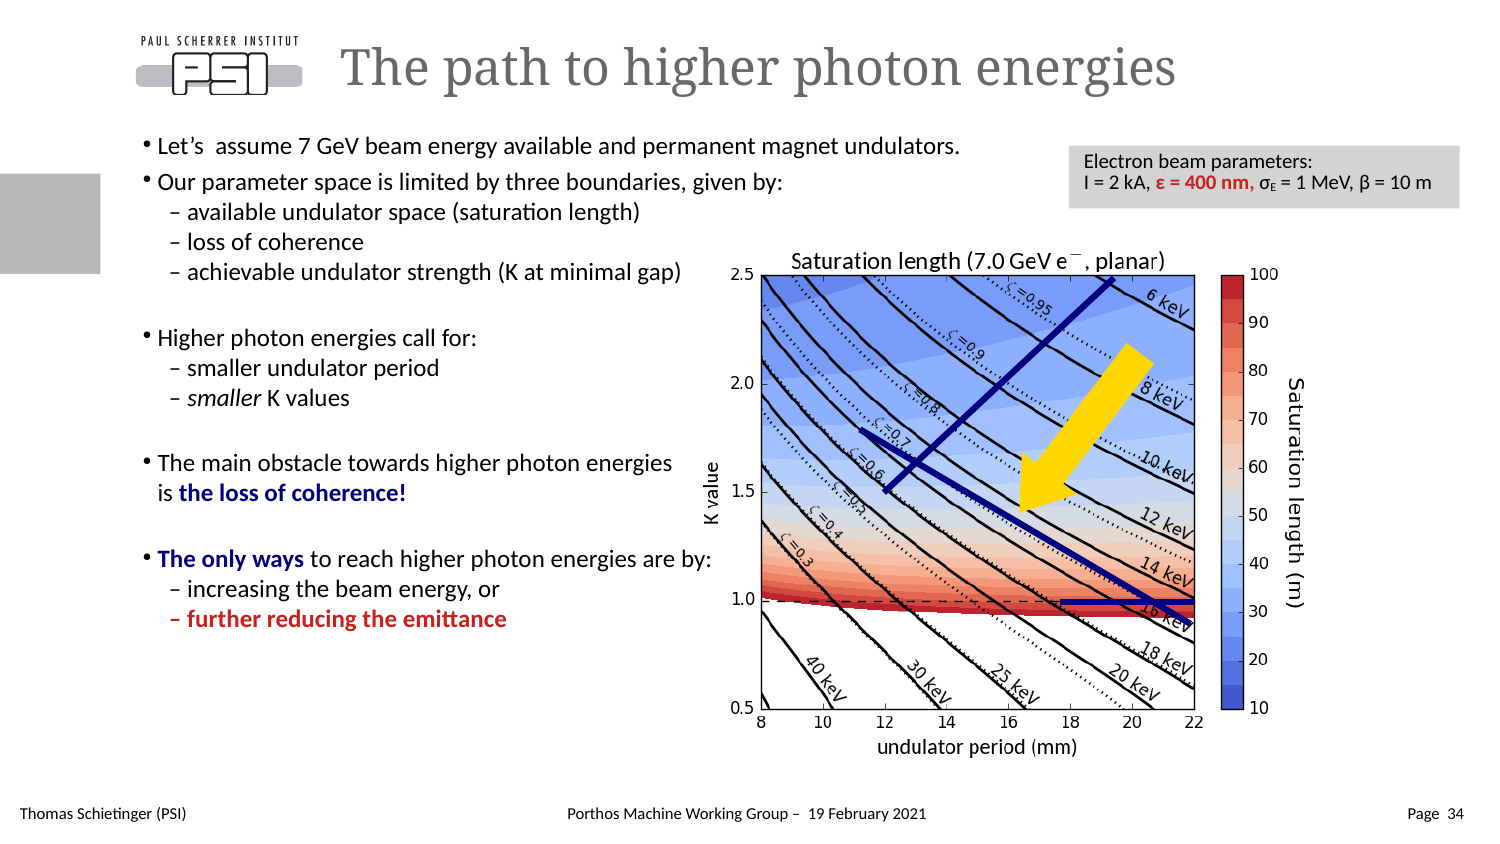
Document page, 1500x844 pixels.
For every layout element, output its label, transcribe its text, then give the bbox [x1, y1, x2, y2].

text_box Electron beam parameters: I = 2 kA, ε = 400 nm, σE = 1 MeV, β = 10 m [1068, 145, 1460, 209]
list Let’s assume 7 GeV beam energy available and permanent magnet undulators. Our parameter space is limited by three boundaries, given by: – available undulator space (saturation length) – loss of coherence – achievable undulator strength (K at minimal gap) Higher photon energies call for: – smaller undulator period – smaller K values The main obstacle towards higher photon energies is the loss of coherence! The only ways to reach higher photon energies are by: – increasing the beam energy, or – further reducing the emittance [135, 129, 1002, 766]
text_box [1019, 342, 1155, 514]
picture [652, 217, 1343, 796]
title The path to higher photon energies [340, 35, 1442, 98]
